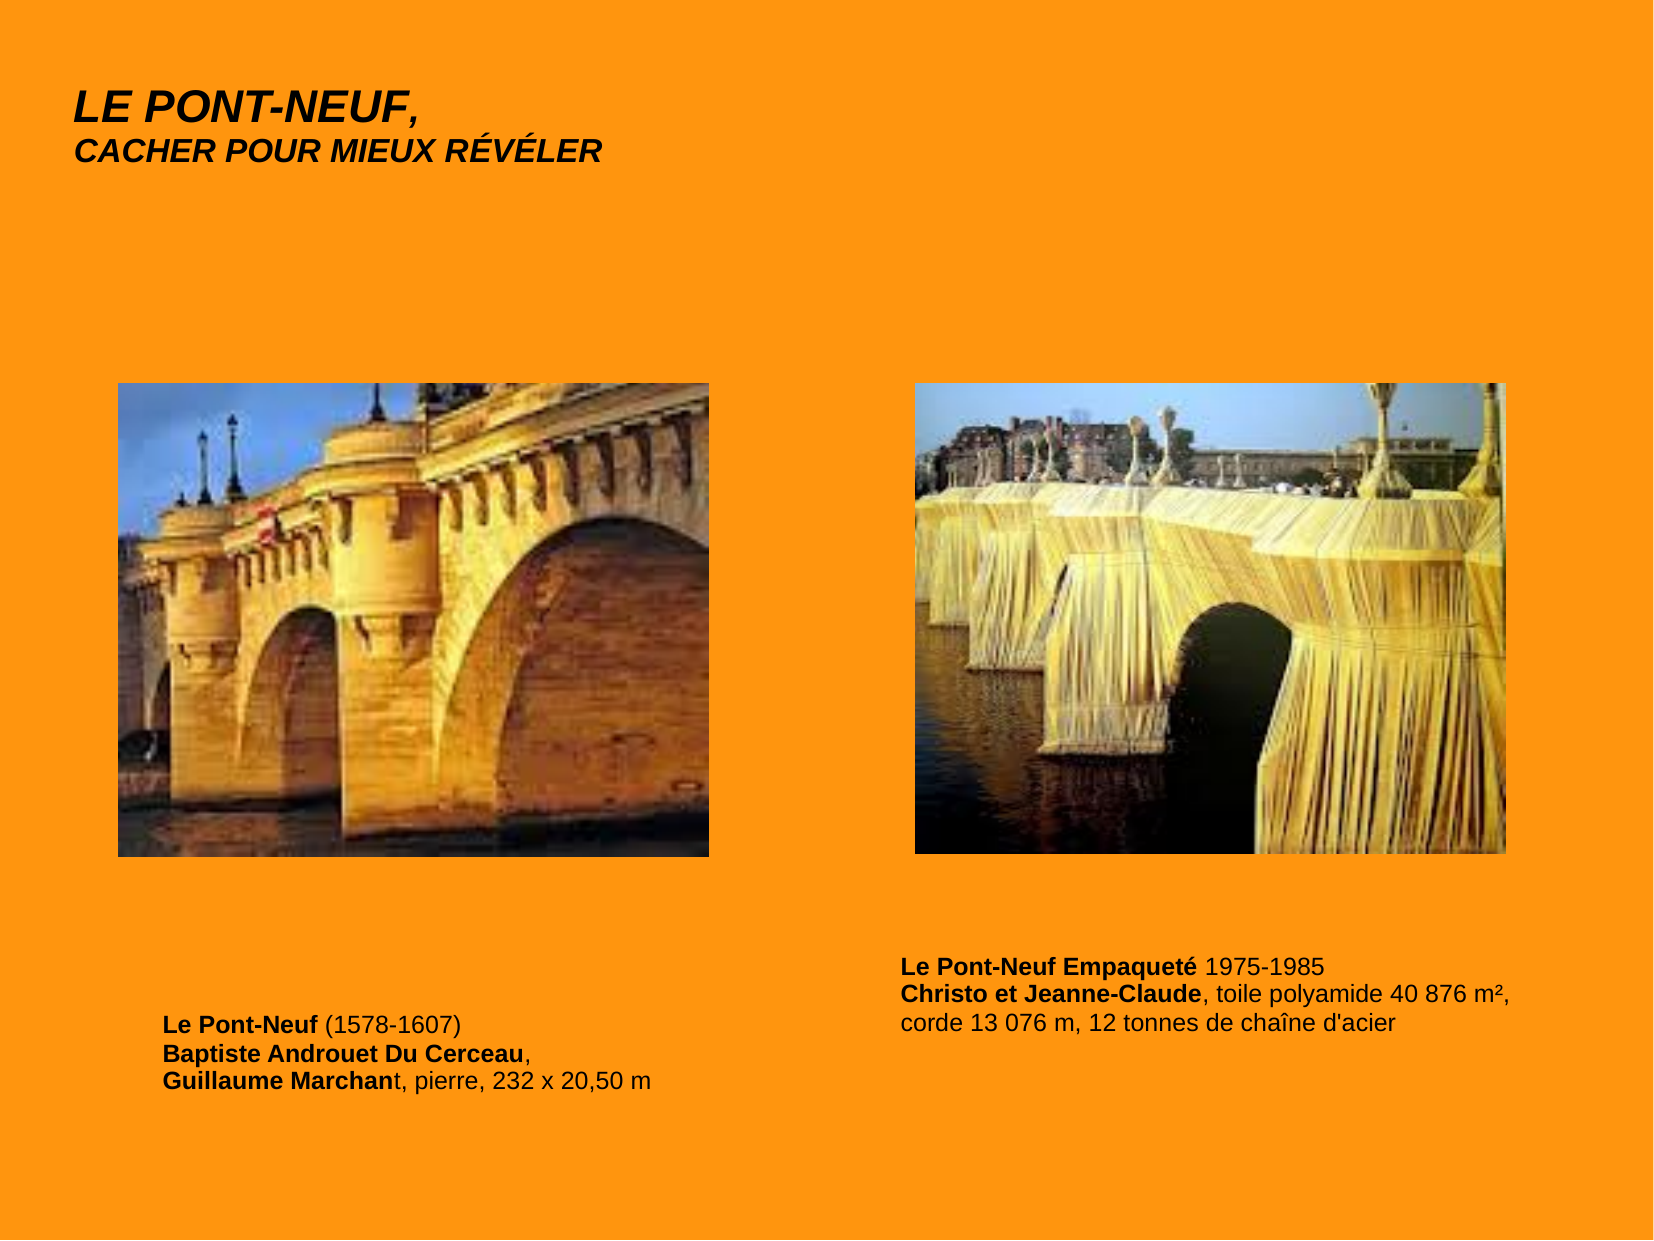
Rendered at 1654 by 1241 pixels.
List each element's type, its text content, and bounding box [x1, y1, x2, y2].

picture [915, 383, 1506, 854]
text_box Le Pont-Neuf Empaqueté 1975-1985 Christo et Jeanne-Claude, toile polyamide 40 876 m², corde 13 076 m, 12 tonnes de chaîne d'acier [885, 944, 1536, 1063]
text_box LE PONT-NEUF, CACHER POUR MIEUX RÉVÉLER [59, 73, 827, 237]
text_box Le Pont-Neuf (1578-1607) Baptiste Androuet Du Cerceau, Guillaume Marchant, pierre, 232 x 20,50 m [147, 1003, 680, 1123]
picture [118, 383, 709, 857]
